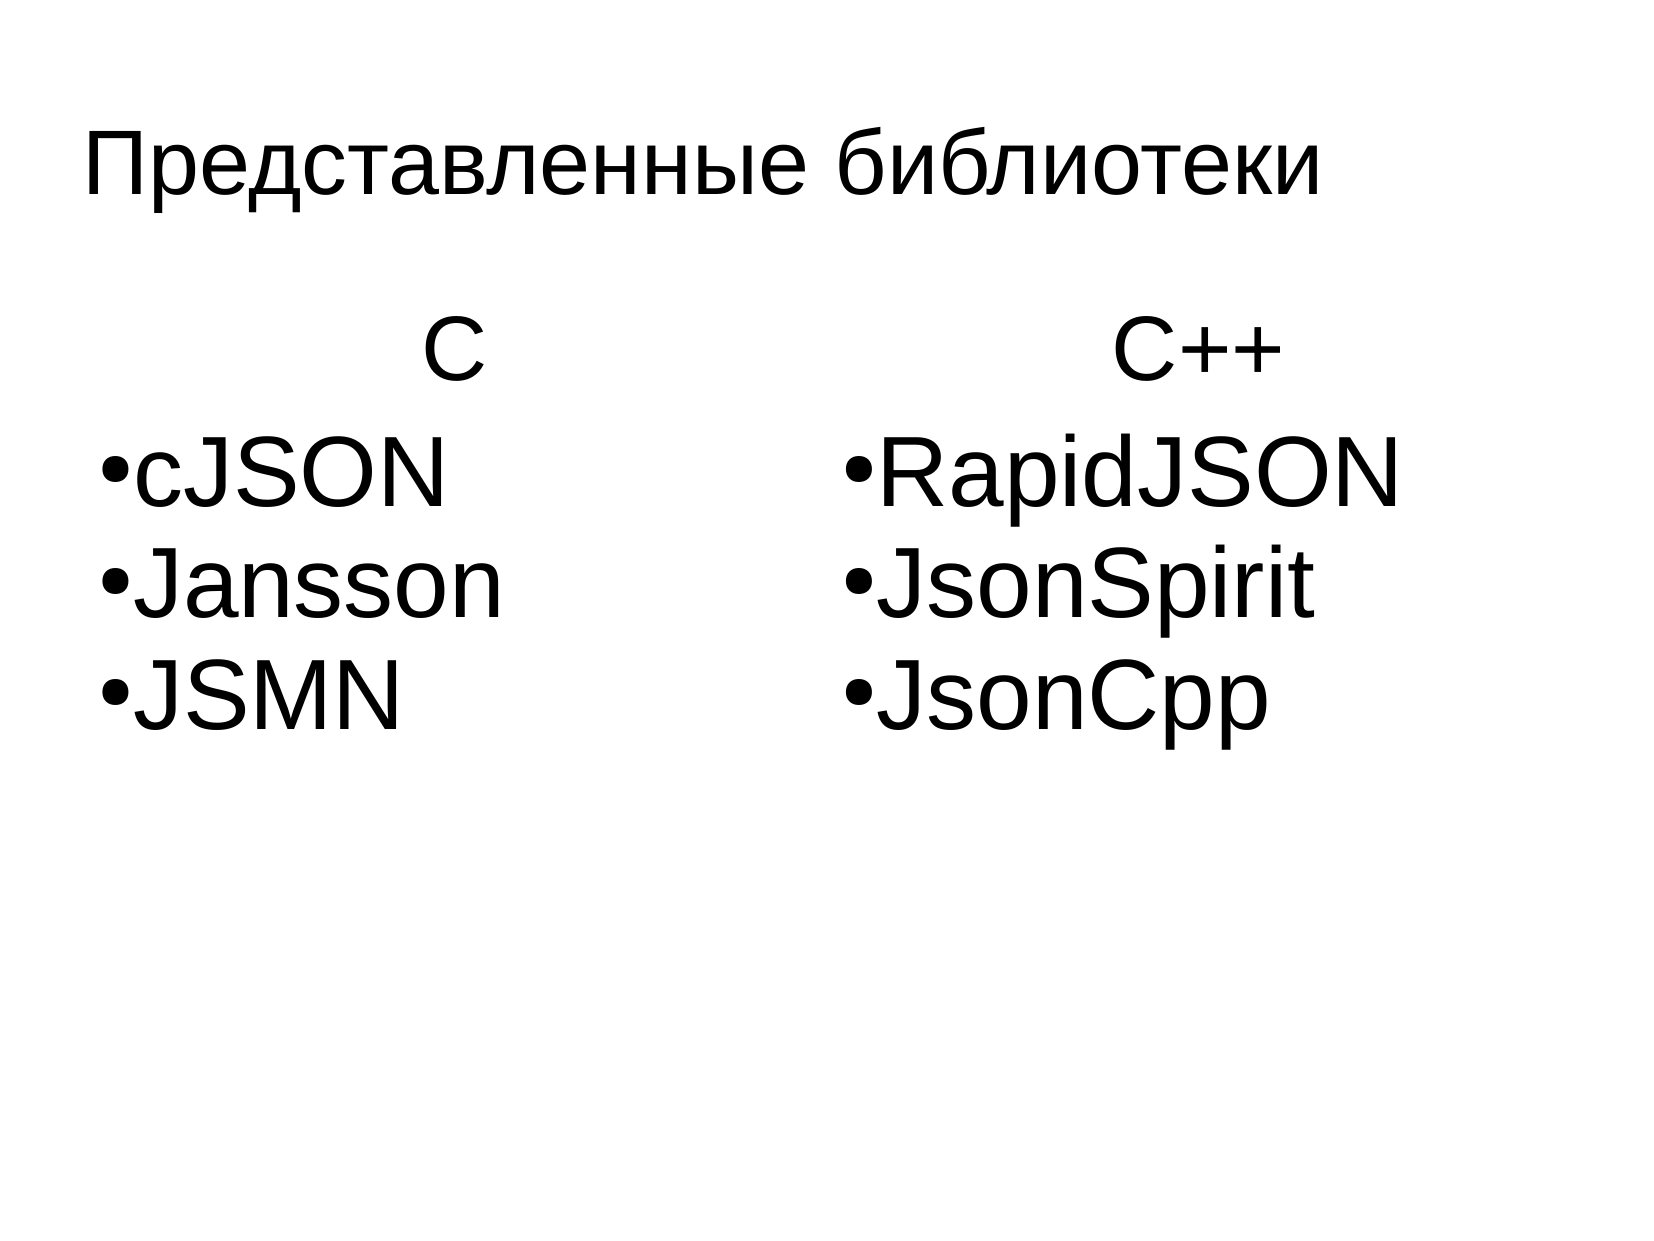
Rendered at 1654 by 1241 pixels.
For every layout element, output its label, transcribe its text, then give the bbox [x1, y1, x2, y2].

title Представленные библиотеки [82, 59, 1571, 267]
table_cell RapidJSON JsonSpirit JsonCpp [827, 409, 1571, 1050]
table_cell cJSON Jansson JSMN [84, 409, 826, 1050]
table_header C++ [827, 291, 1571, 408]
table_header C [84, 291, 826, 408]
